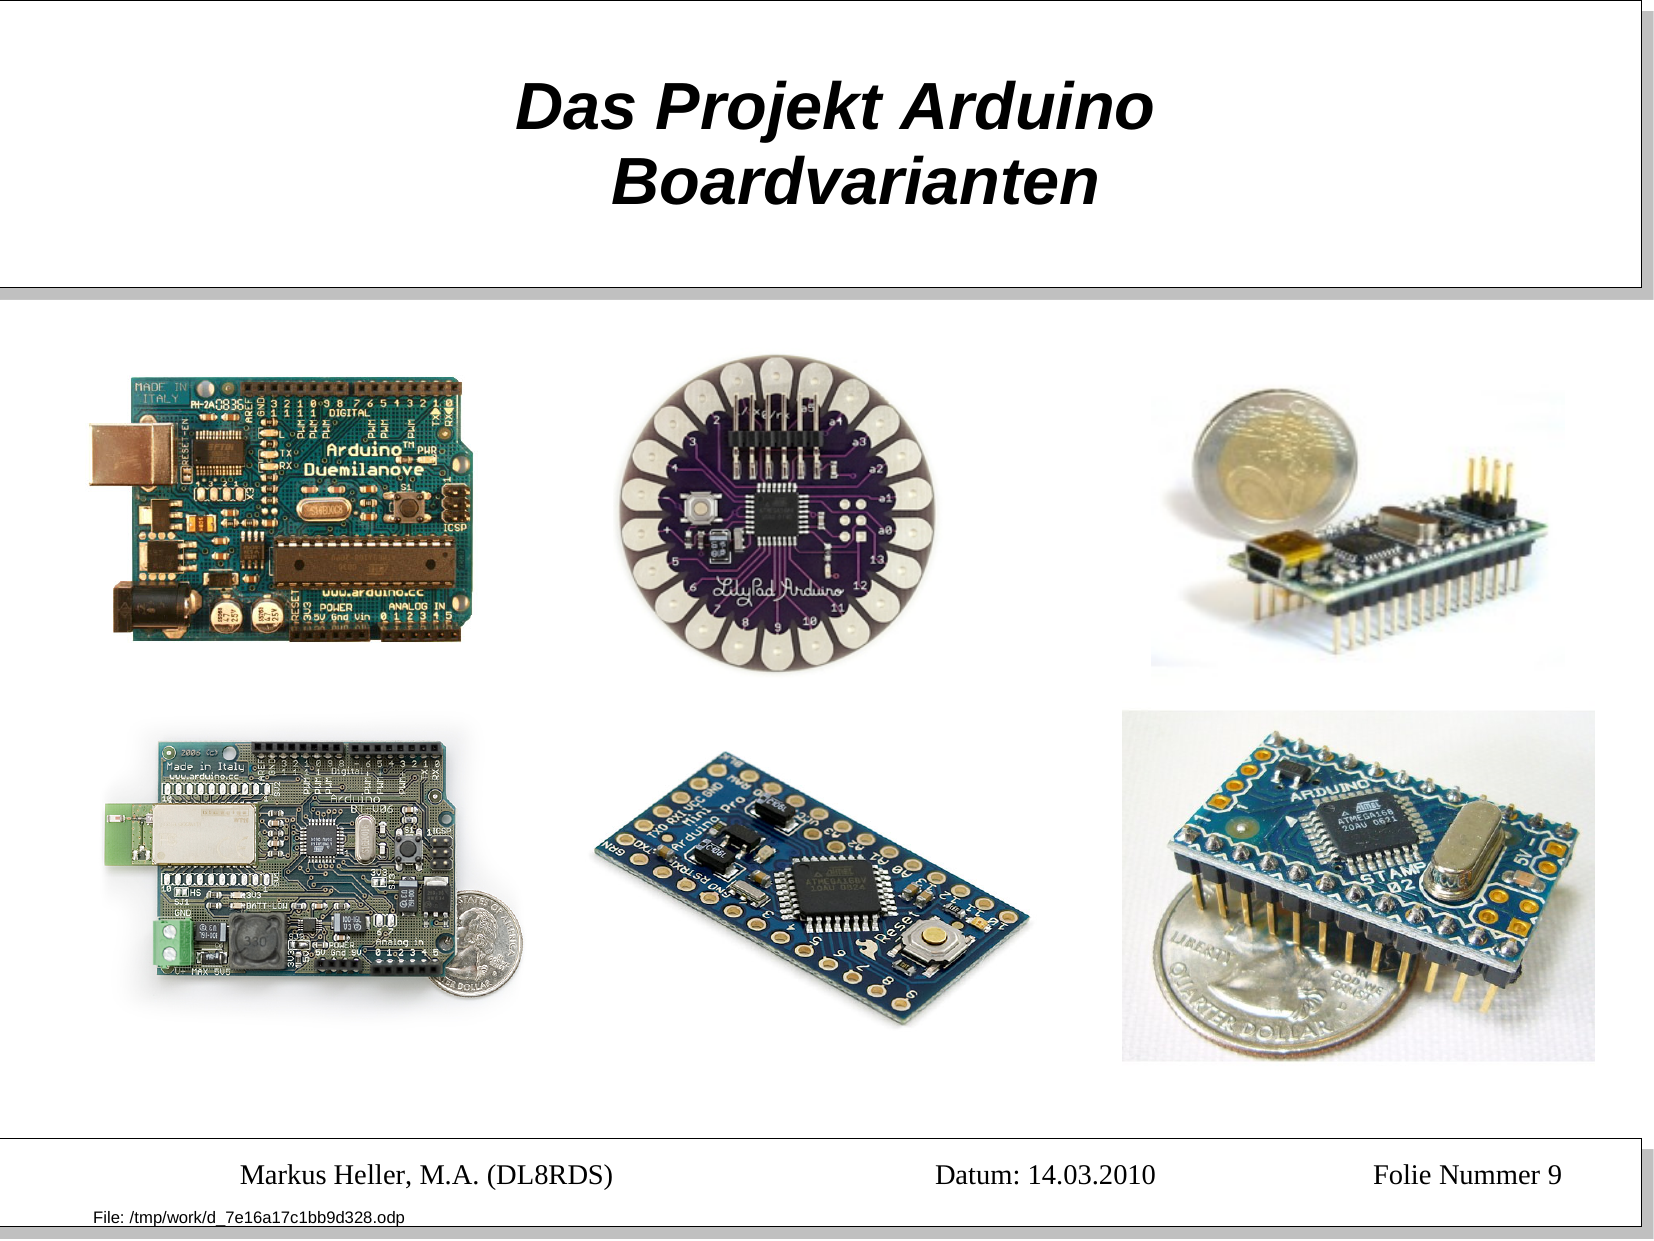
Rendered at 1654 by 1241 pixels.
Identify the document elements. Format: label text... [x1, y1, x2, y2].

picture [1122, 324, 1595, 1093]
picture [71, 354, 532, 1093]
title Das Projekt Arduino Boardvarianten [0, 0, 1654, 289]
picture [565, 347, 1063, 1120]
